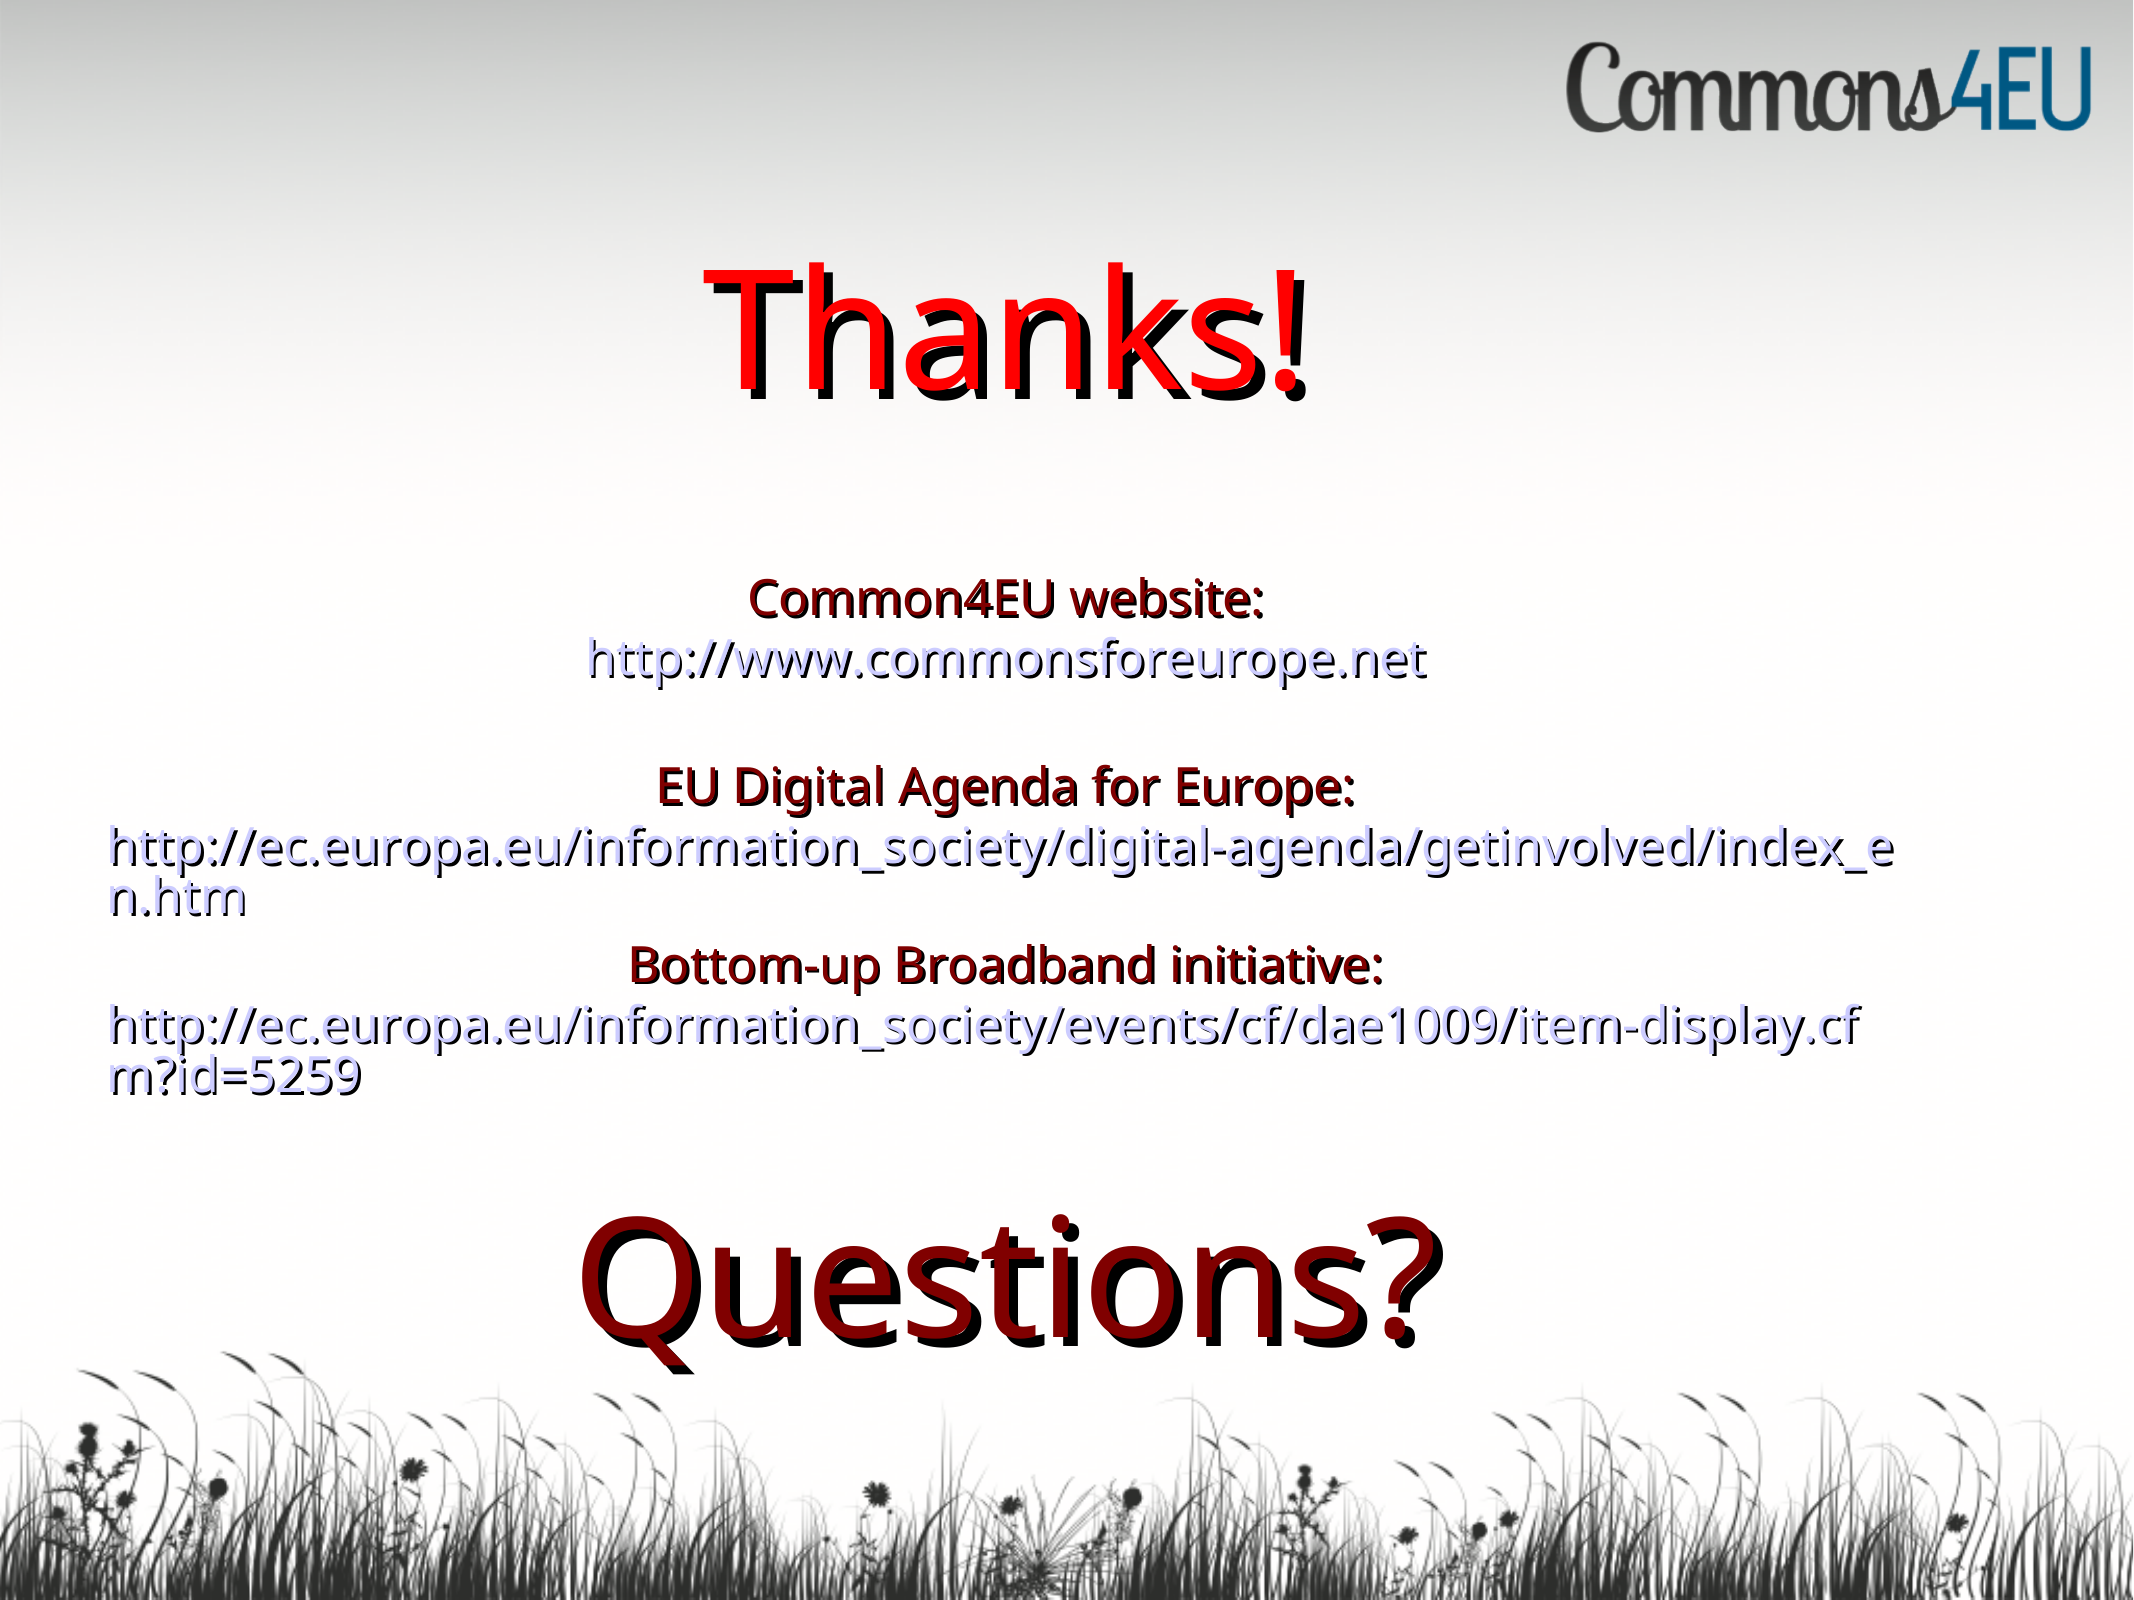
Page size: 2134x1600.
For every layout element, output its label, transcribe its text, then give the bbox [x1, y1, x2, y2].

picture [0, 0, 2134, 1600]
text_box Thanks! Common4EU website: http://www.commonsforeurope.net EU Digital Agenda for Europe: http://ec.europa.eu/information_society/digital-agenda/getinvolved/index_en.htm Bottom-up Broadband initiative: http://ec.europa.eu/information_society/events/cf/dae1009/item-display.cfm?id=5259 Questions? [106, 63, 1905, 1431]
